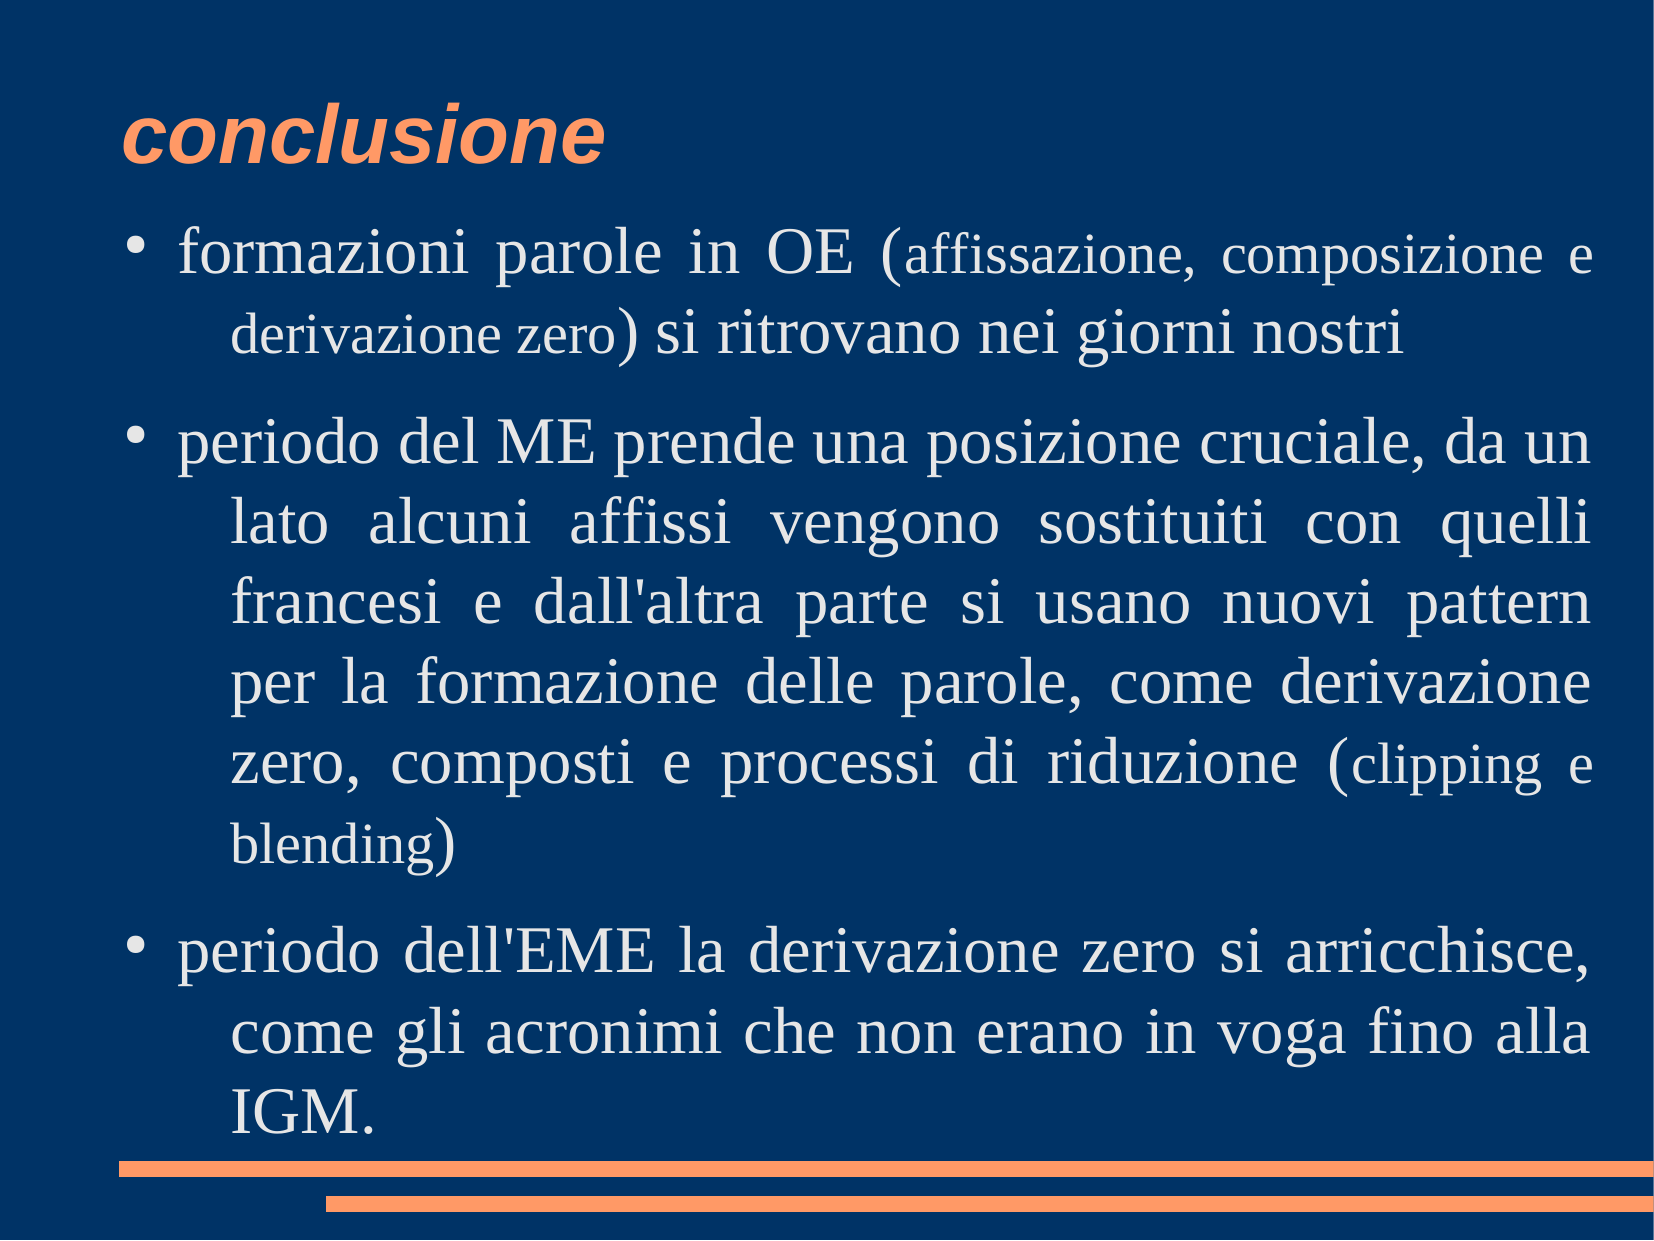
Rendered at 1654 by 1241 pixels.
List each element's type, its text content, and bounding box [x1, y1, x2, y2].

list formazioni parole in OE (affissazione, composizione e derivazione zero) si ritrovano nei giorni nostri periodo del ME prende una posizione cruciale, da un lato alcuni affissi vengono sostituiti con quelli francesi e dall'altra parte si usano nuovi pattern per la formazione delle parole, come derivazione zero, composti e processi di riduzione (clipping e blending) periodo dell'EME la derivazione zero si arricchisce, come gli acronimi che non erano in voga fino alla IGM. [88, 206, 1595, 1241]
title conclusione [121, 53, 1534, 206]
